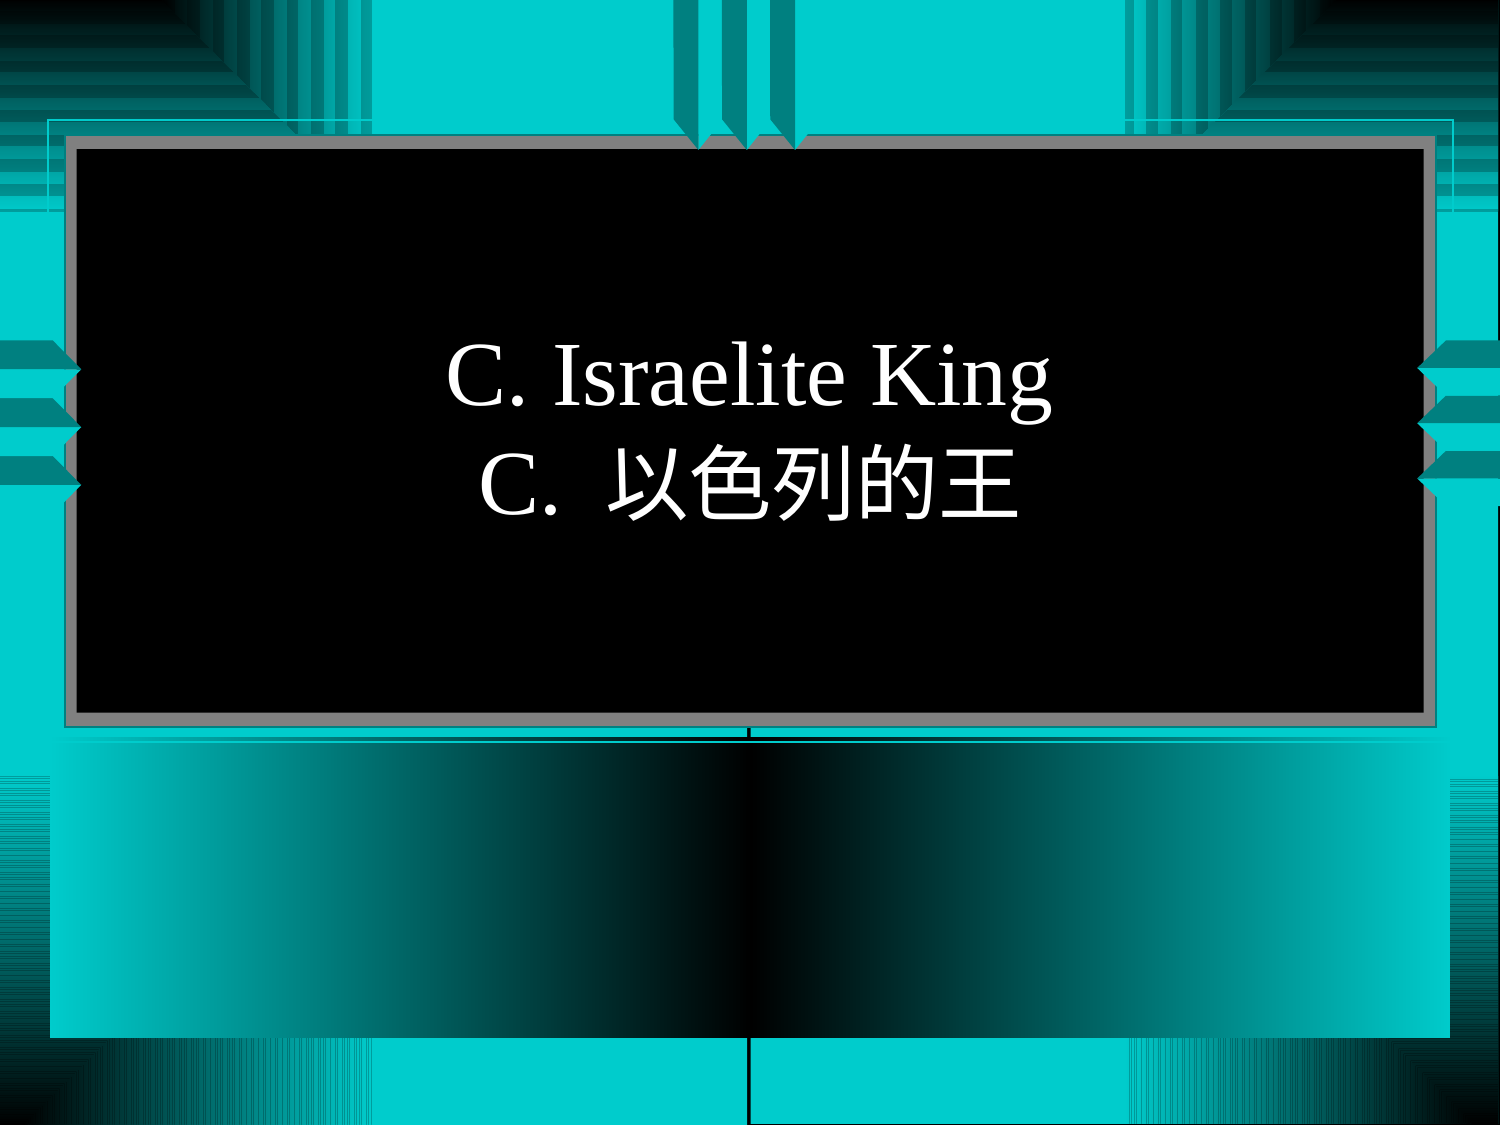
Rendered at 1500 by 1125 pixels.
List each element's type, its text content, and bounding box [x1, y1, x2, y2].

title C. Israelite King C. 以色列的王 [112, 316, 1388, 547]
